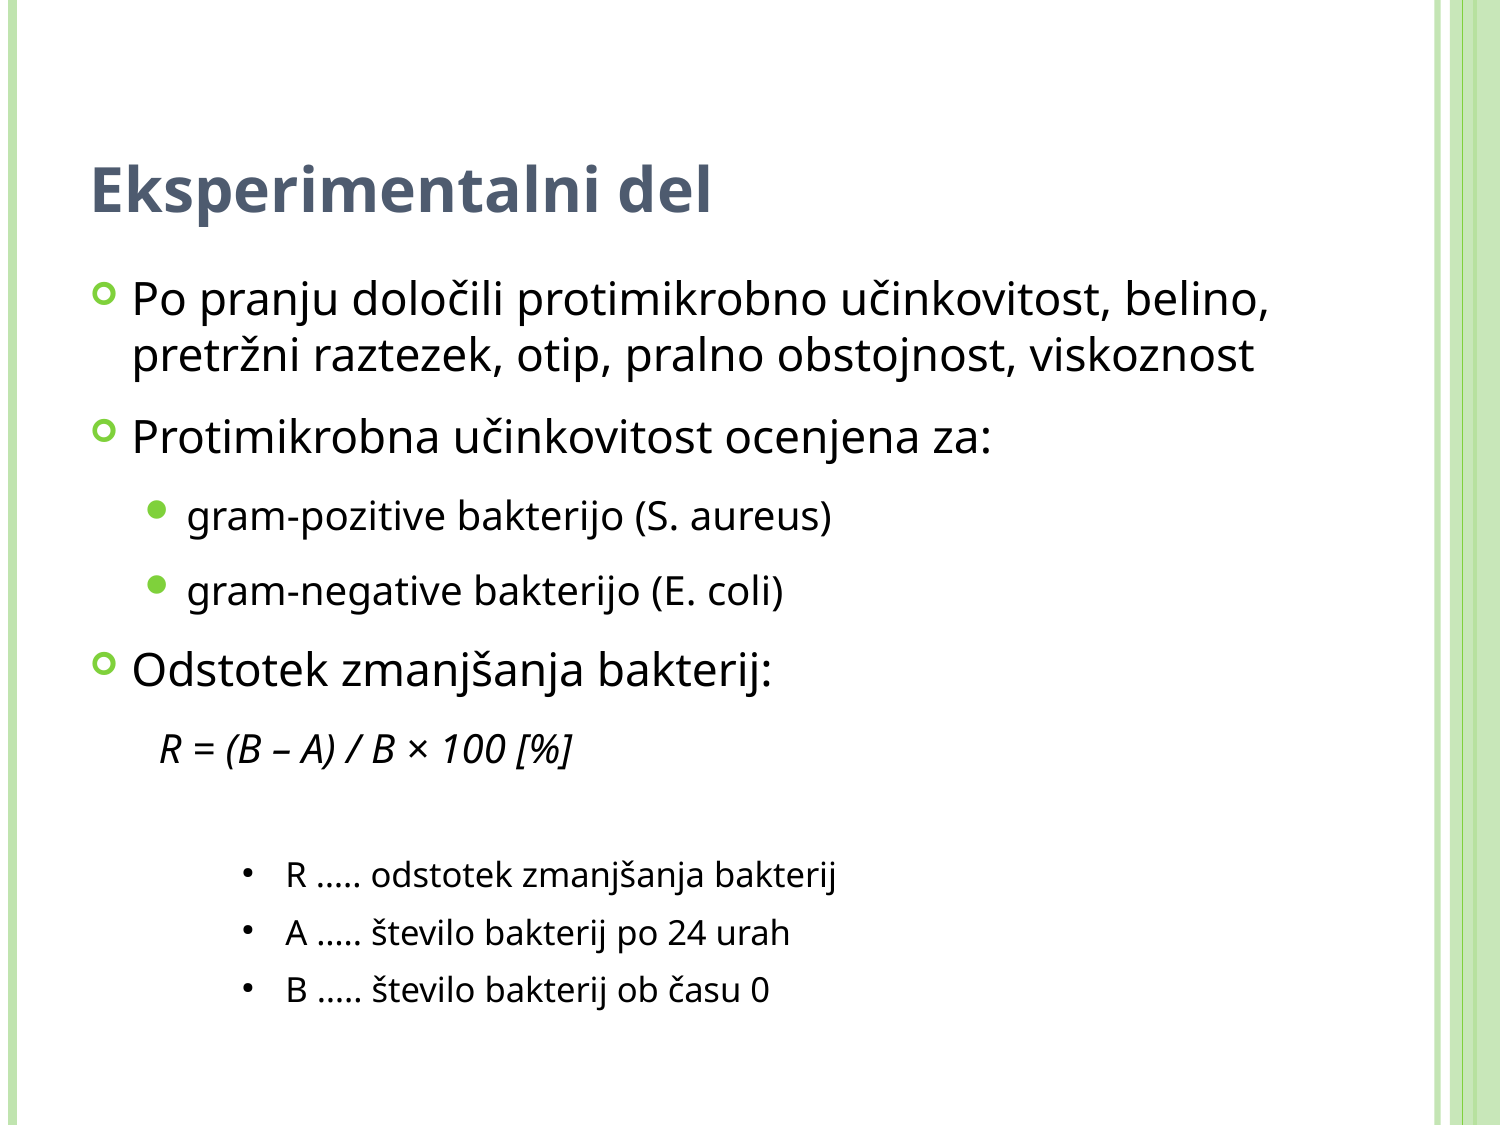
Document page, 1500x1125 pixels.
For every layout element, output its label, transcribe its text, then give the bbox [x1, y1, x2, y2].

list Po pranju določili protimikrobno učinkovitost, belino, pretržni raztezek, otip, pralno obstojnost, viskoznost Protimikrobna učinkovitost ocenjena za: gram-pozitive bakterijo (S. aureus) gram-negative bakterijo (E. coli) Odstotek zmanjšanja bakterij: R = (B – A) / B × 100 [%] R ….. odstotek zmanjšanja bakterij A ….. število bakterij po 24 urah B ….. število bakterij ob času 0 [75, 262, 1300, 1062]
title Eksperimentalni del [75, 45, 1300, 233]
